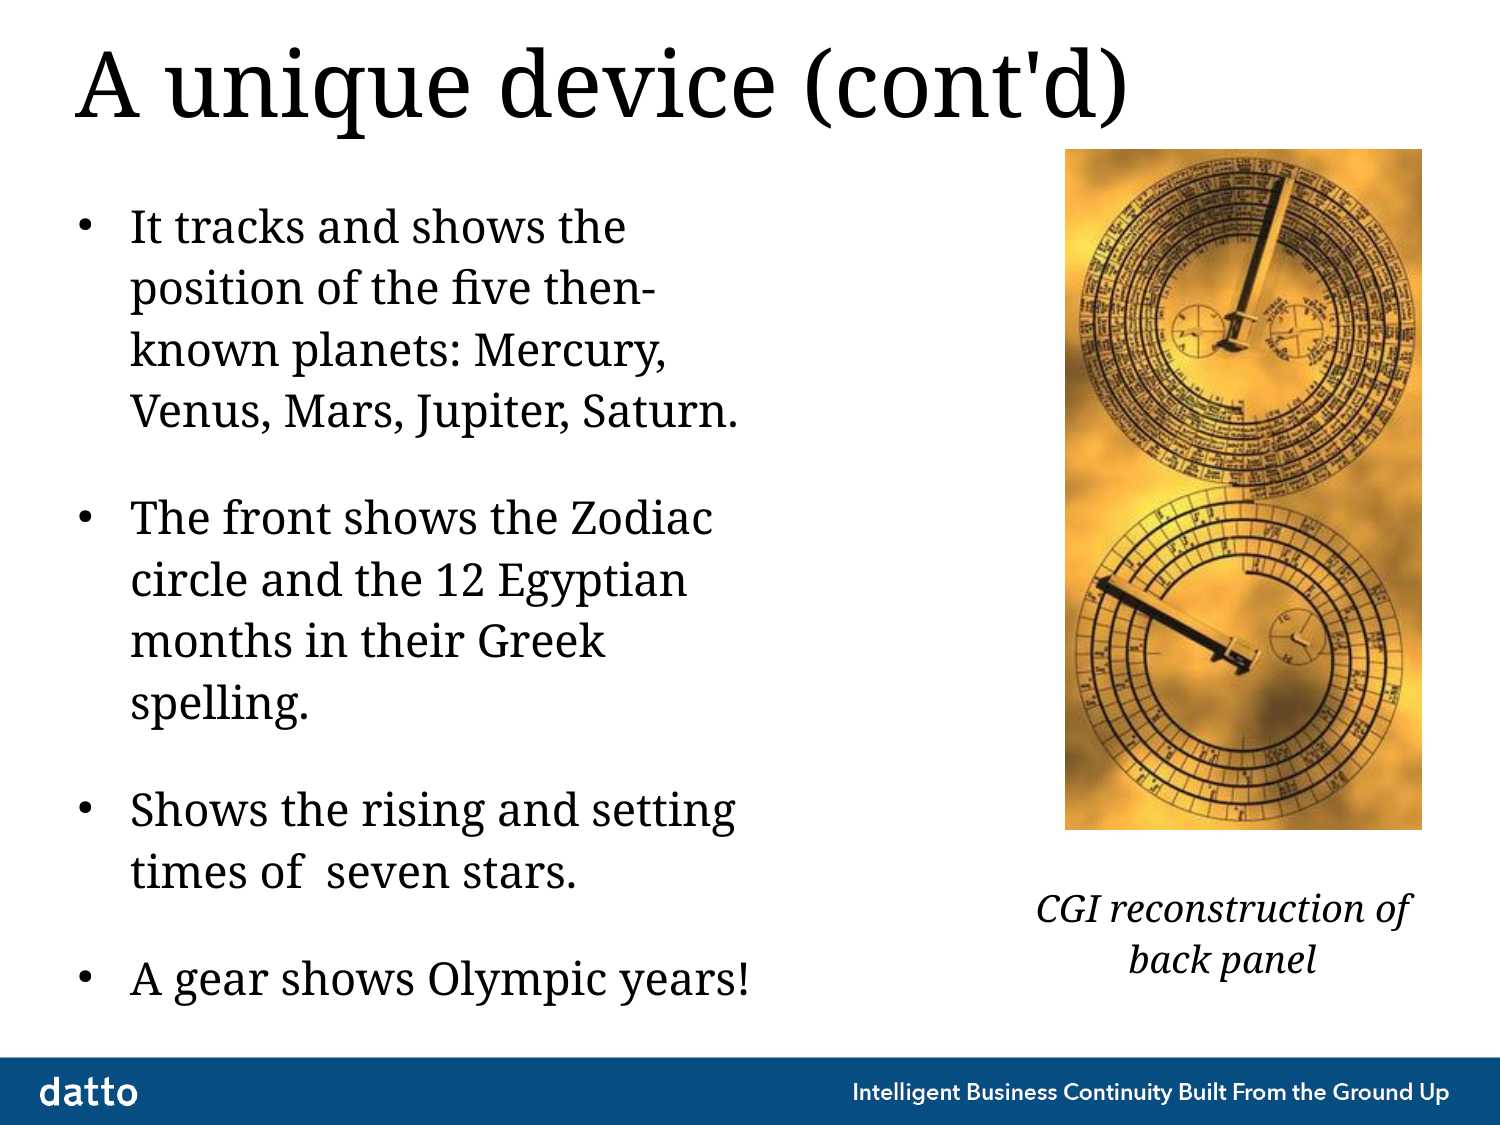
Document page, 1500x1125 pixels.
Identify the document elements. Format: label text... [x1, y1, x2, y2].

title A unique device (cont'd) [75, 11, 1425, 152]
picture [0, 0, 1500, 1125]
list It tracks and shows the position of the five then-known planets: Mercury, Venus, Mars, Jupiter, Saturn. The front shows the Zodiac circle and the 12 Egyptian months in their Greek spelling. Shows the rising and setting times of seven stars. A gear shows Olympic years! [60, 195, 796, 1012]
text_box CGI reconstruction of back panel [1020, 874, 1426, 976]
